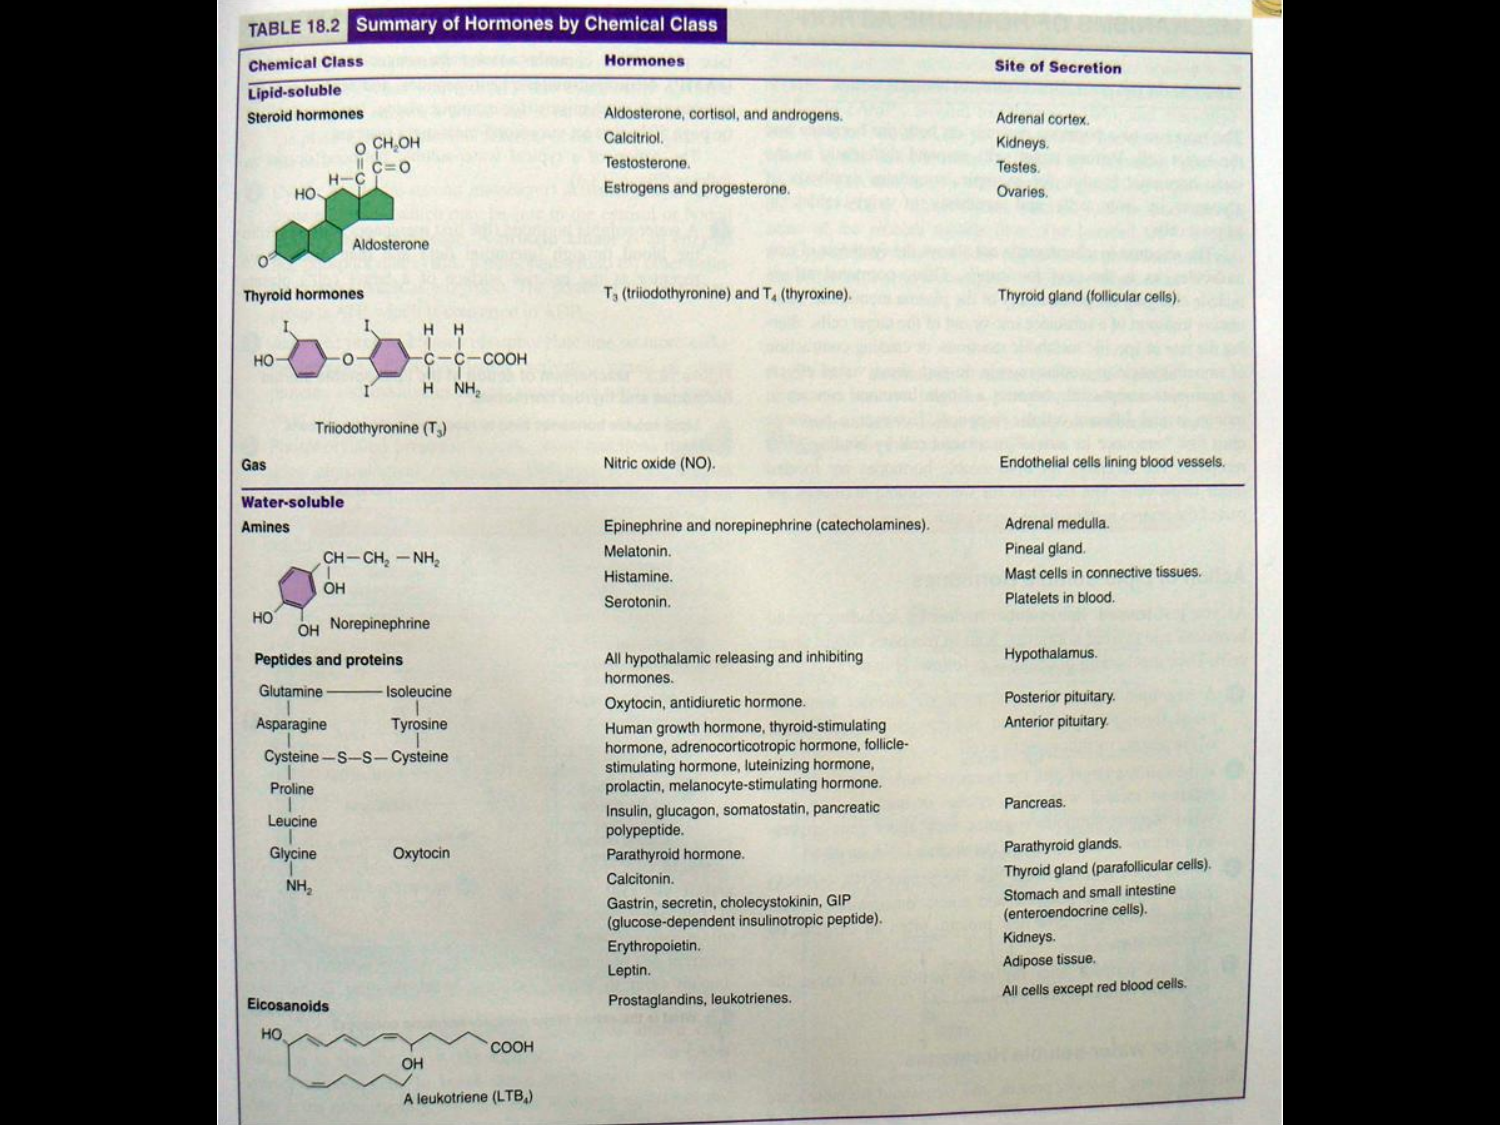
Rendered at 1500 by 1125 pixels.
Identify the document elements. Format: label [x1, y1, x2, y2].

picture [217, 0, 1283, 1125]
